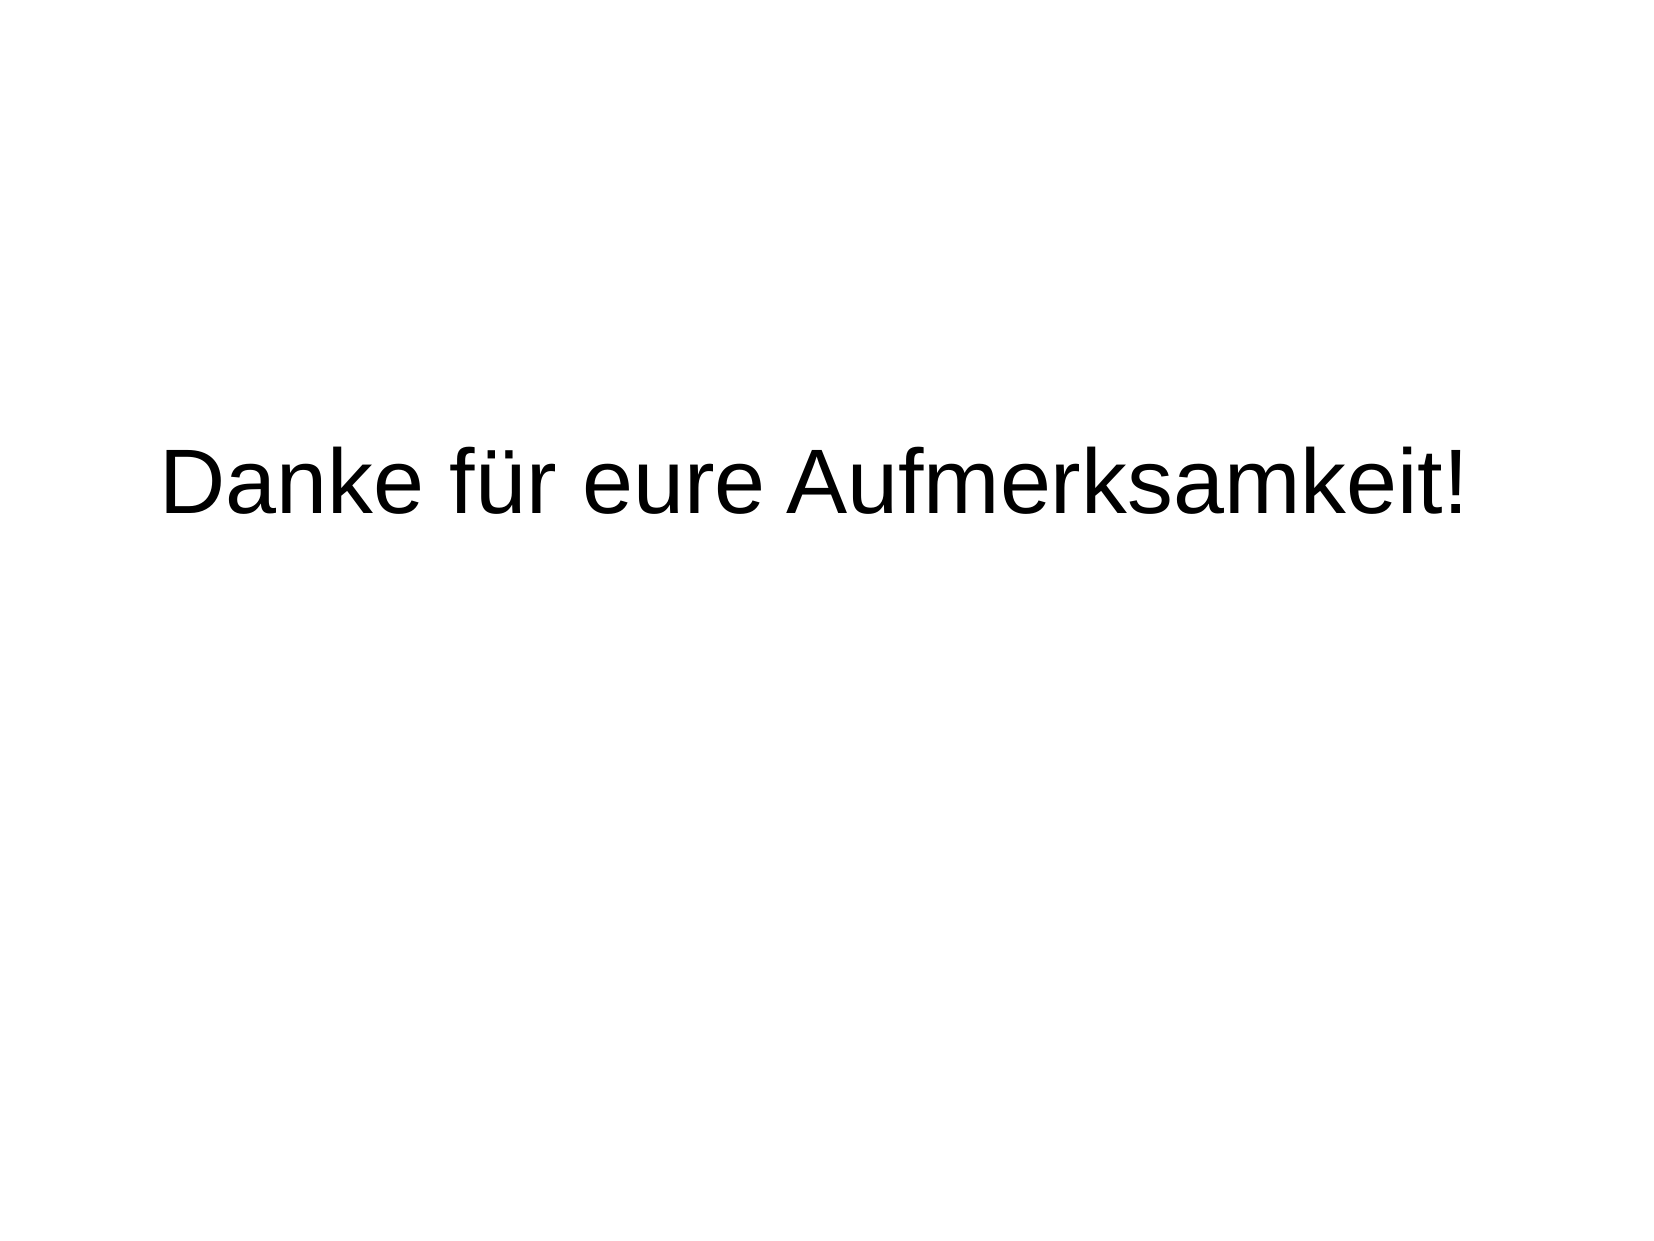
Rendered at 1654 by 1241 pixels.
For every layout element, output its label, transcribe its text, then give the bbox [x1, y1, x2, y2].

title Danke für eure Aufmerksamkeit! [70, 377, 1560, 586]
